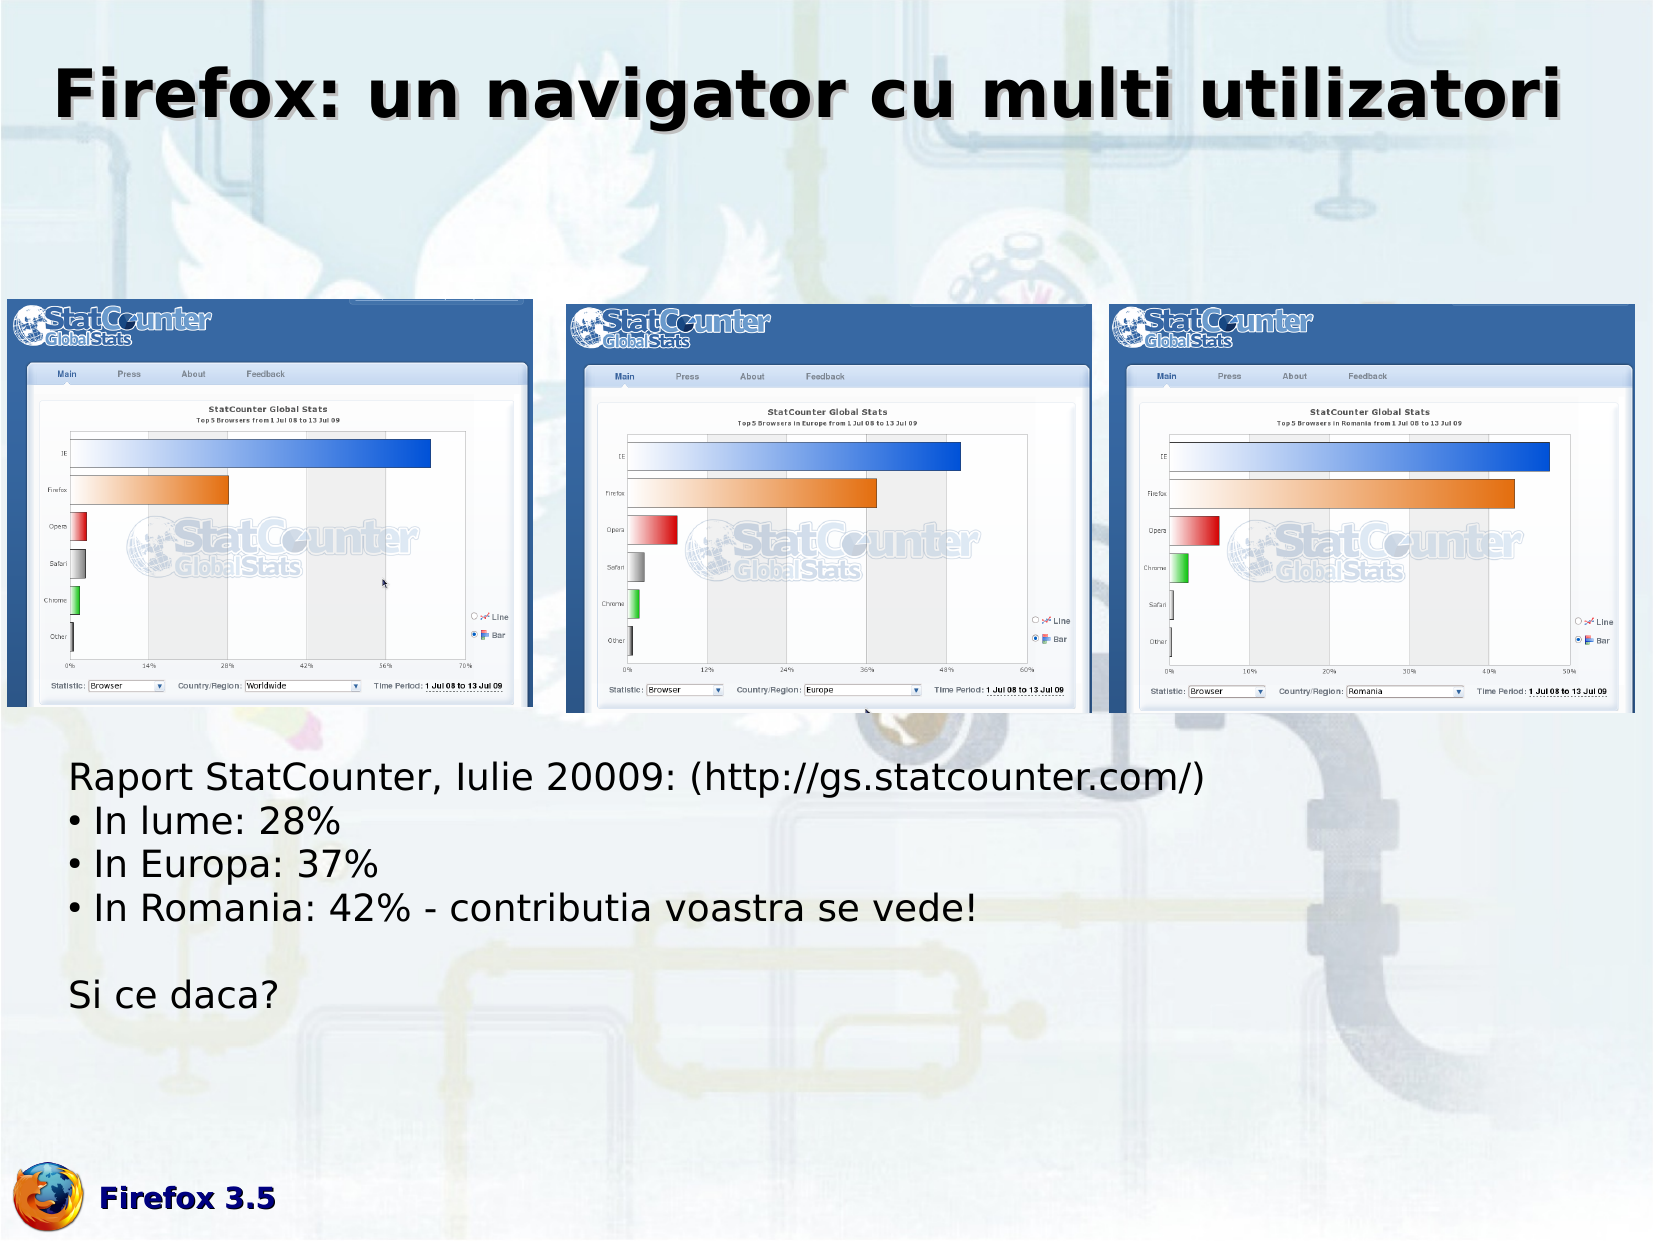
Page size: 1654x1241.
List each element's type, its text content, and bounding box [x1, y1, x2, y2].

text_box Firefox: un navigator cu multi utilizatori [37, 47, 1578, 141]
text_box Firefox 3.5 [83, 1173, 292, 1223]
text_box Raport StatCounter, Iulie 20009: (http://gs.statcounter.com/) In lume: 28% In Europa: 37% In Romania: 42% - contributia voastra se vede! Si ce daca? [53, 748, 1222, 1025]
picture [0, 0, 1654, 1241]
